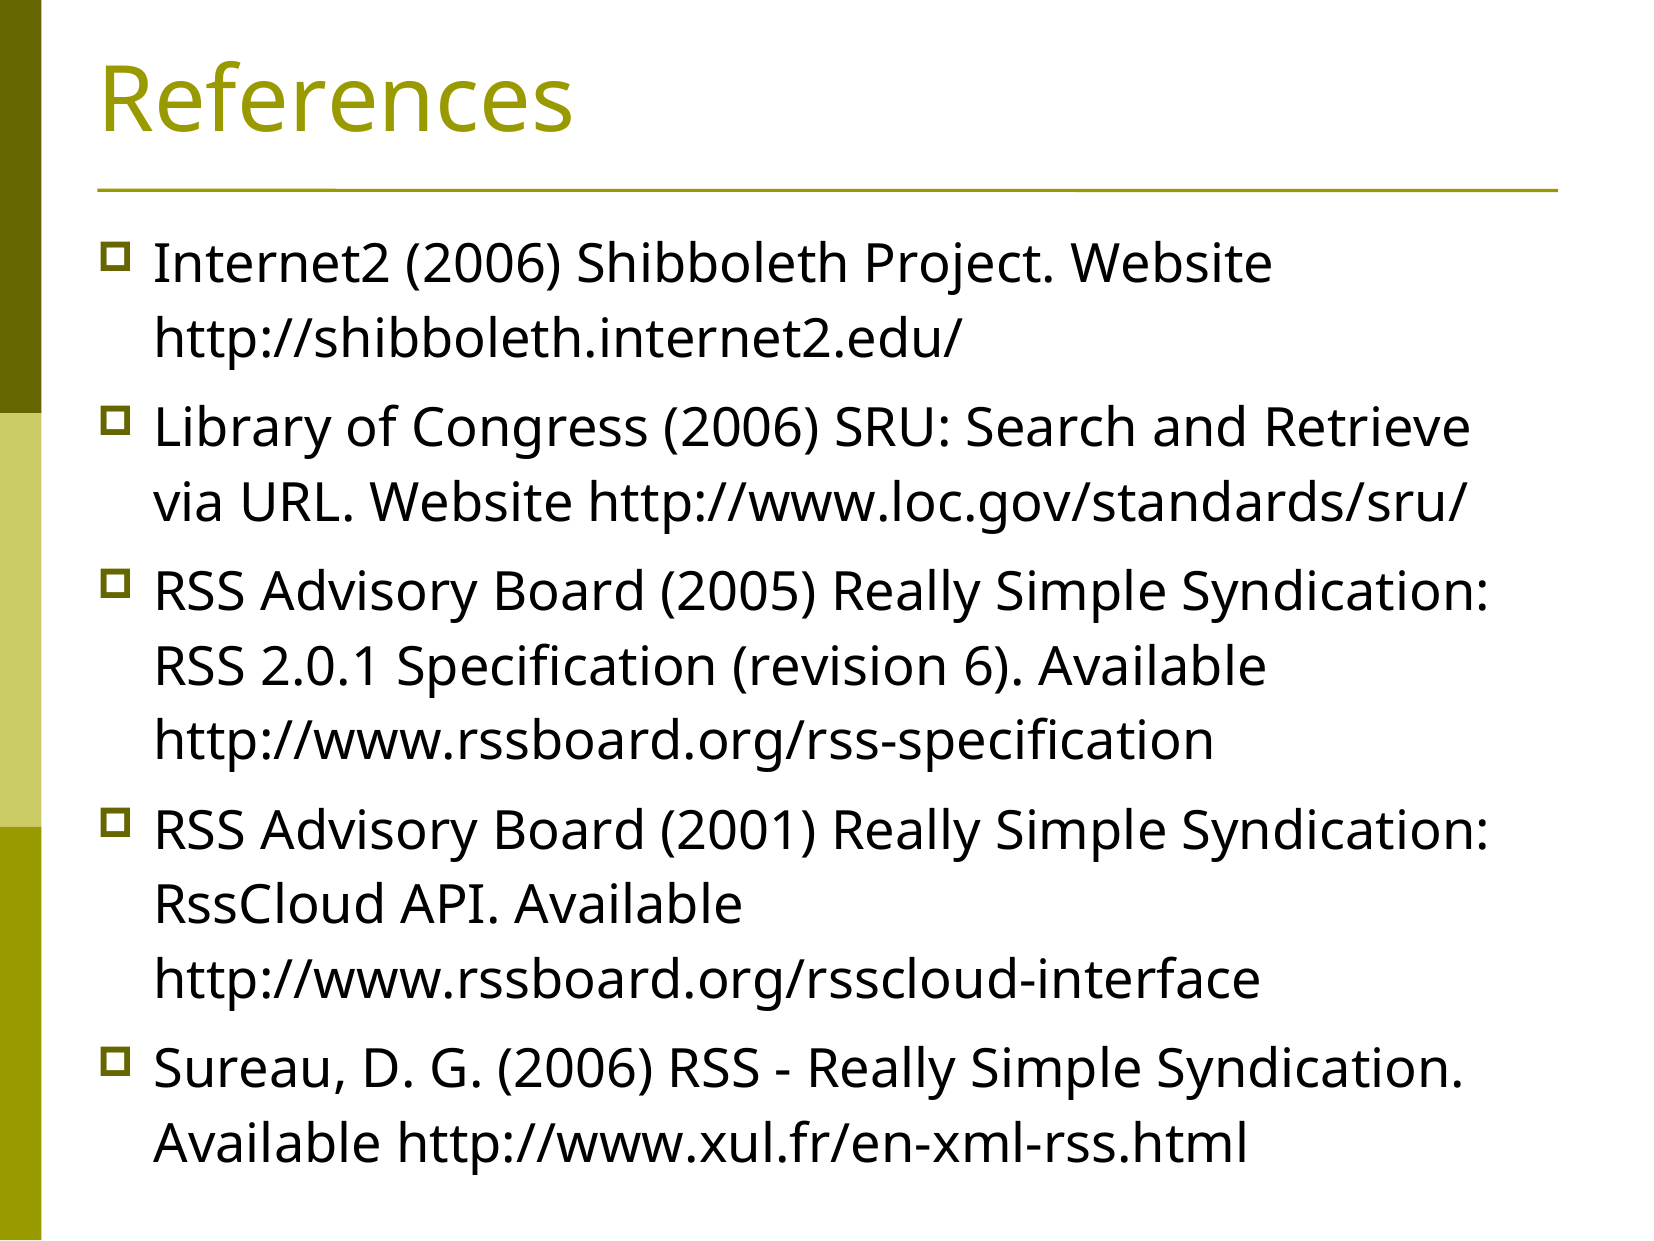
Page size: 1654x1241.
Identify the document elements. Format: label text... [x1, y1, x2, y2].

list Internet2 (2006) Shibboleth Project. Website http://shibboleth.internet2.edu/ Library of Congress (2006) SRU: Search and Retrieve via URL. Website http://www.loc.gov/standards/sru/ RSS Advisory Board (2005) Really Simple Syndication: RSS 2.0.1 Specification (revision 6). Available http://www.rssboard.org/rss-specification RSS Advisory Board (2001) Really Simple Syndication: RssCloud API. Available http://www.rssboard.org/rsscloud-interface Sureau, D. G. (2006) RSS - Really Simple Syndication. Available http://www.xul.fr/en-xml-rss.html [82, 216, 1571, 1180]
title References [82, 0, 1571, 164]
